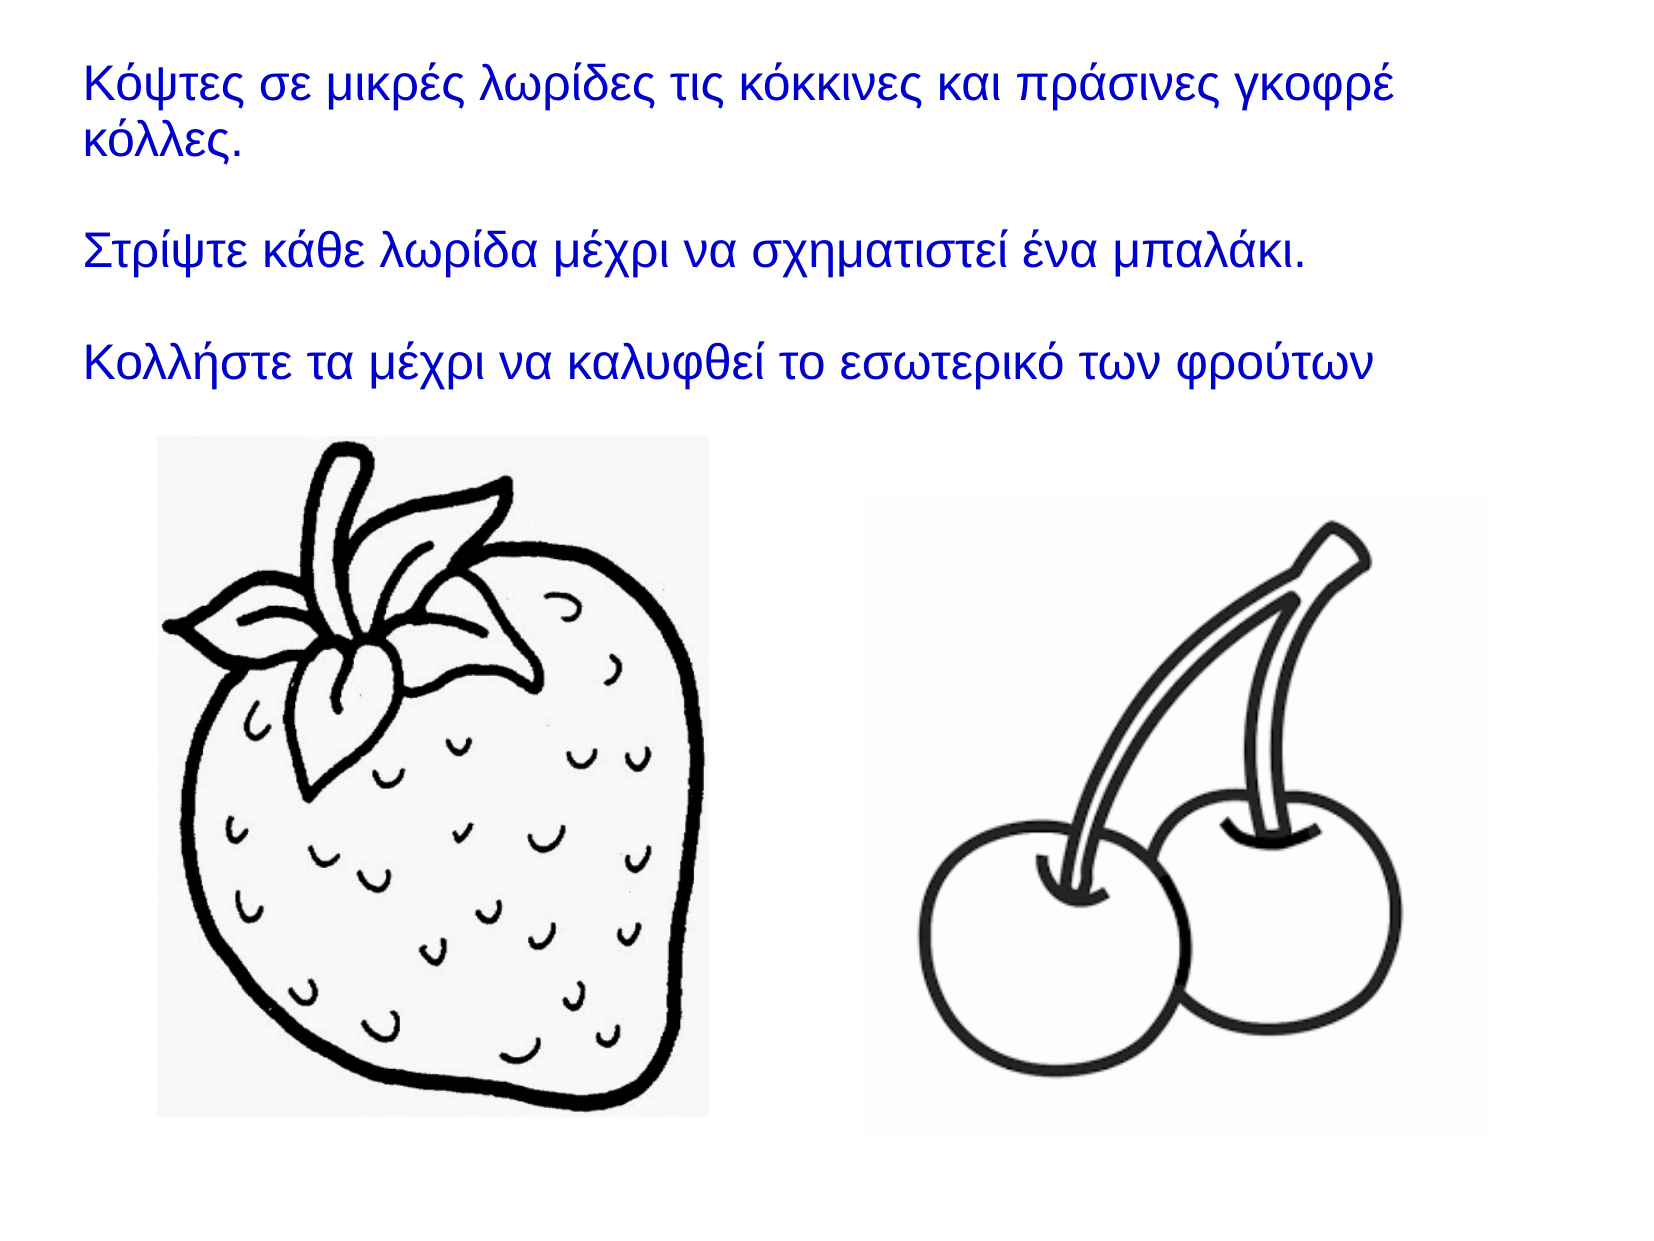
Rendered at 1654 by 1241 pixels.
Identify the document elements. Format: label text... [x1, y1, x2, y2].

title Κόψτες σε μικρές λωρίδες τις κόκκινες και πράσινες γκοφρέ κόλλες. Στρίψτε κάθε λωρίδα μέχρι να σχηματιστεί ένα μπαλάκι. Κολλήστε τα μέχρι να καλυφθεί το εσωτερικό των φρούτων [82, 55, 1571, 390]
picture [862, 496, 1489, 1134]
picture [157, 436, 709, 1117]
